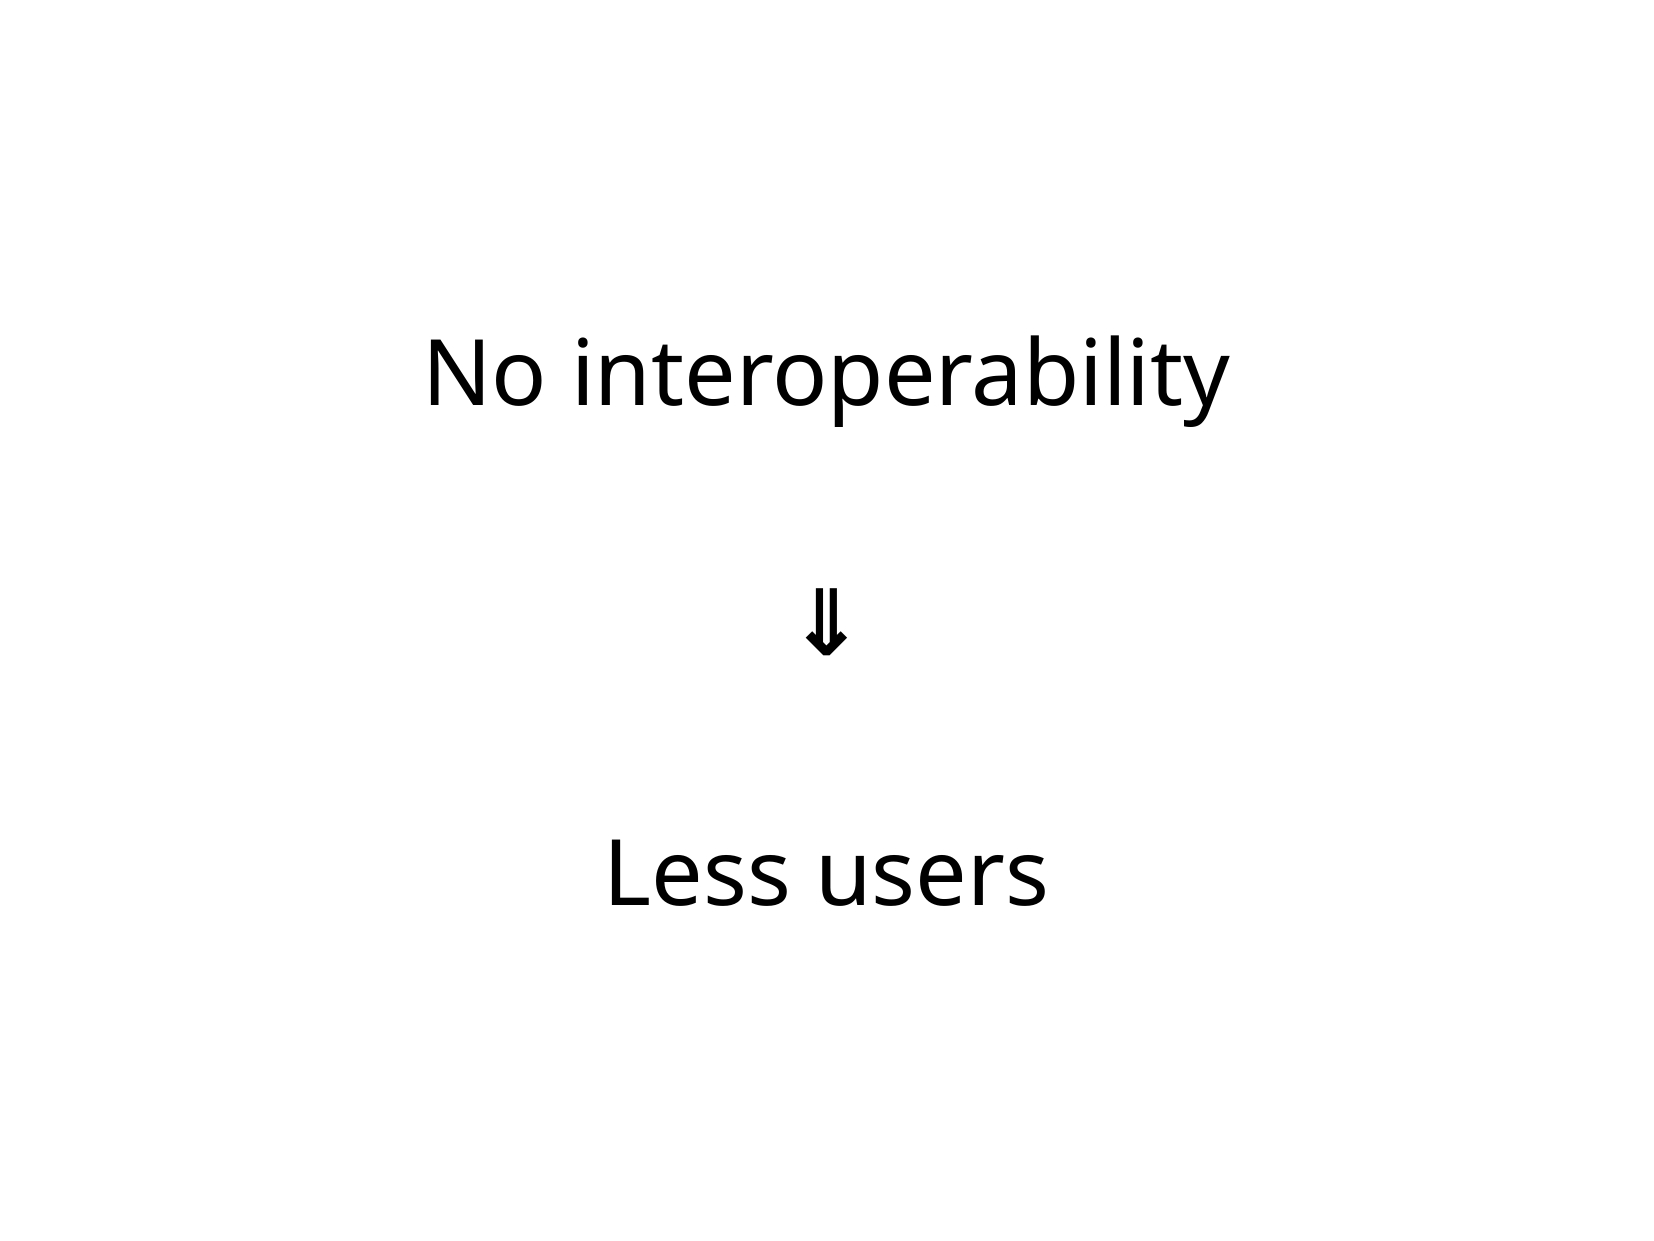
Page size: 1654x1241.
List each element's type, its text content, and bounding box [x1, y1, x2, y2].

title No interoperability ⇓ Less users [82, 362, 1571, 879]
